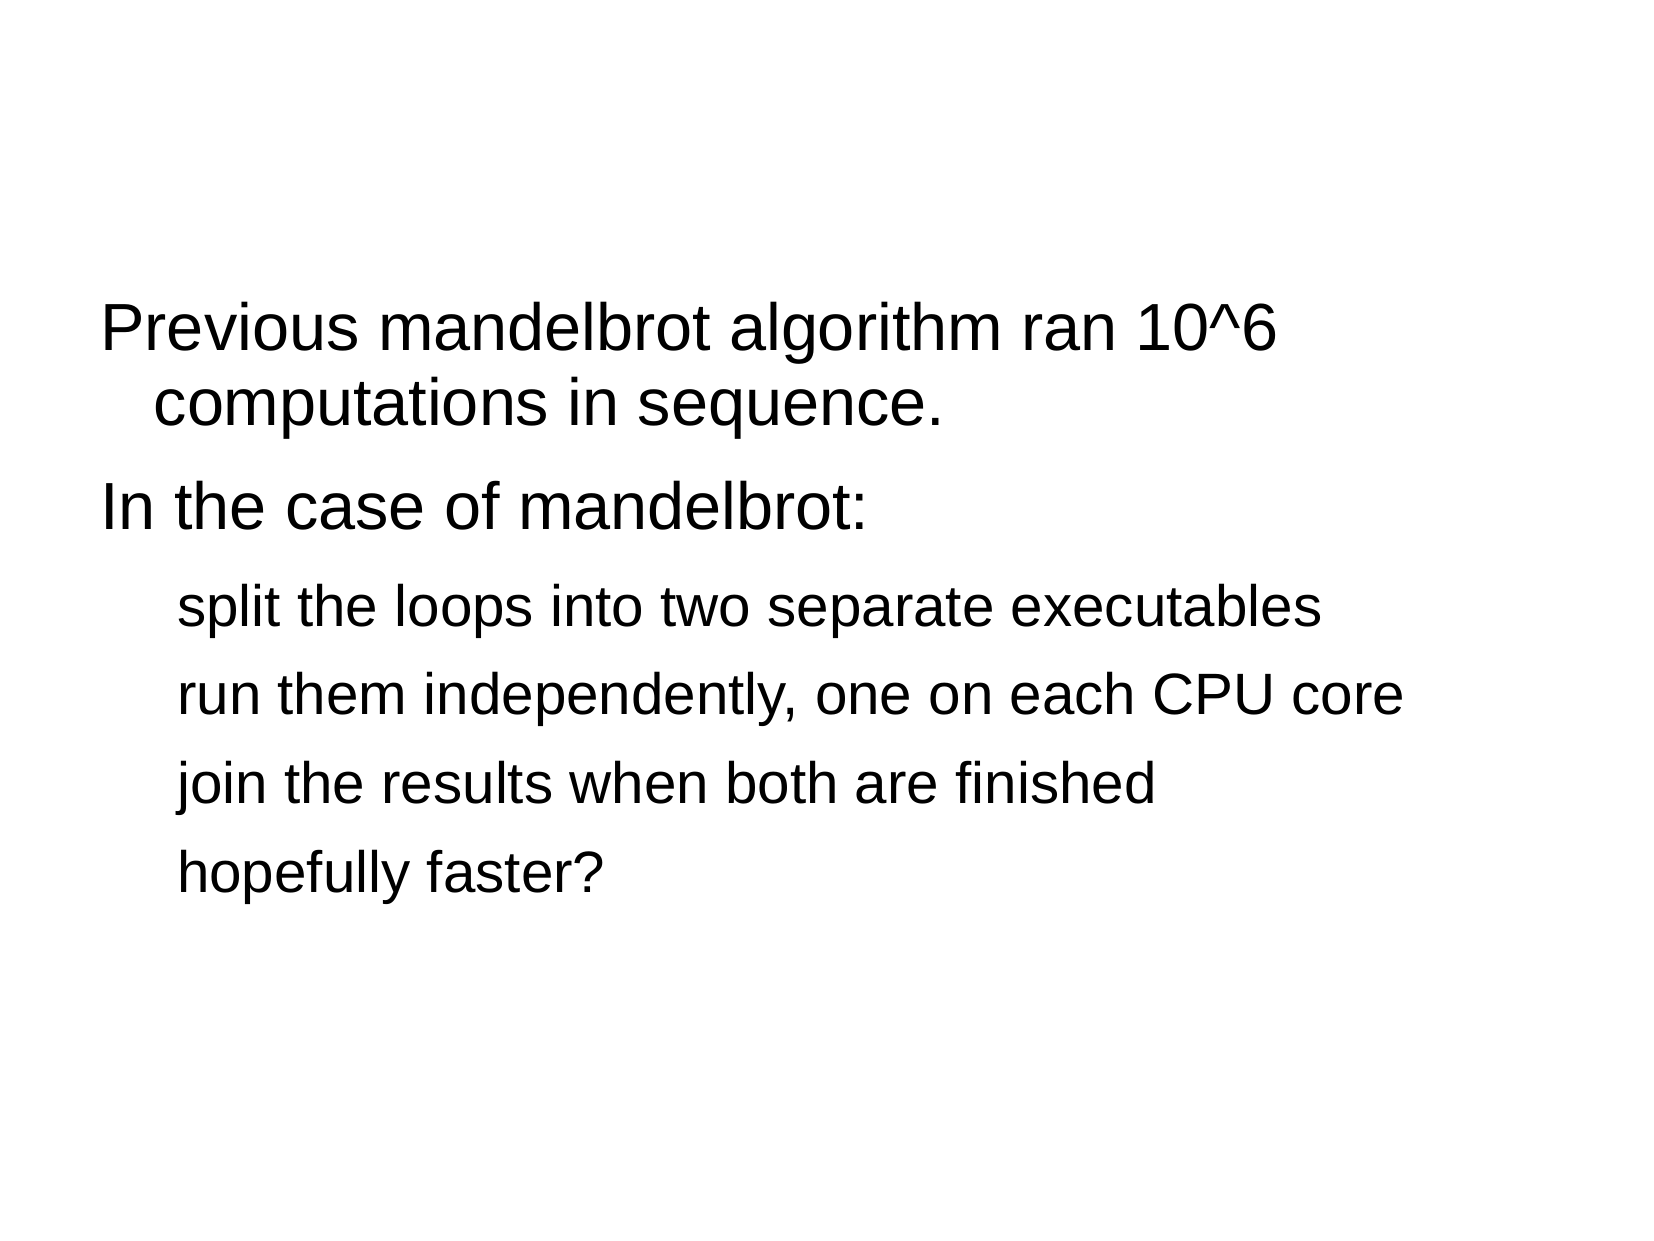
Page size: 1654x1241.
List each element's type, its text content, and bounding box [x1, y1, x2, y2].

list Previous mandelbrot algorithm ran 10^6 computations in sequence. In the case of mandelbrot: split the loops into two separate executables run them independently, one on each CPU core join the results when both are finished hopefully faster? [82, 290, 1571, 1109]
